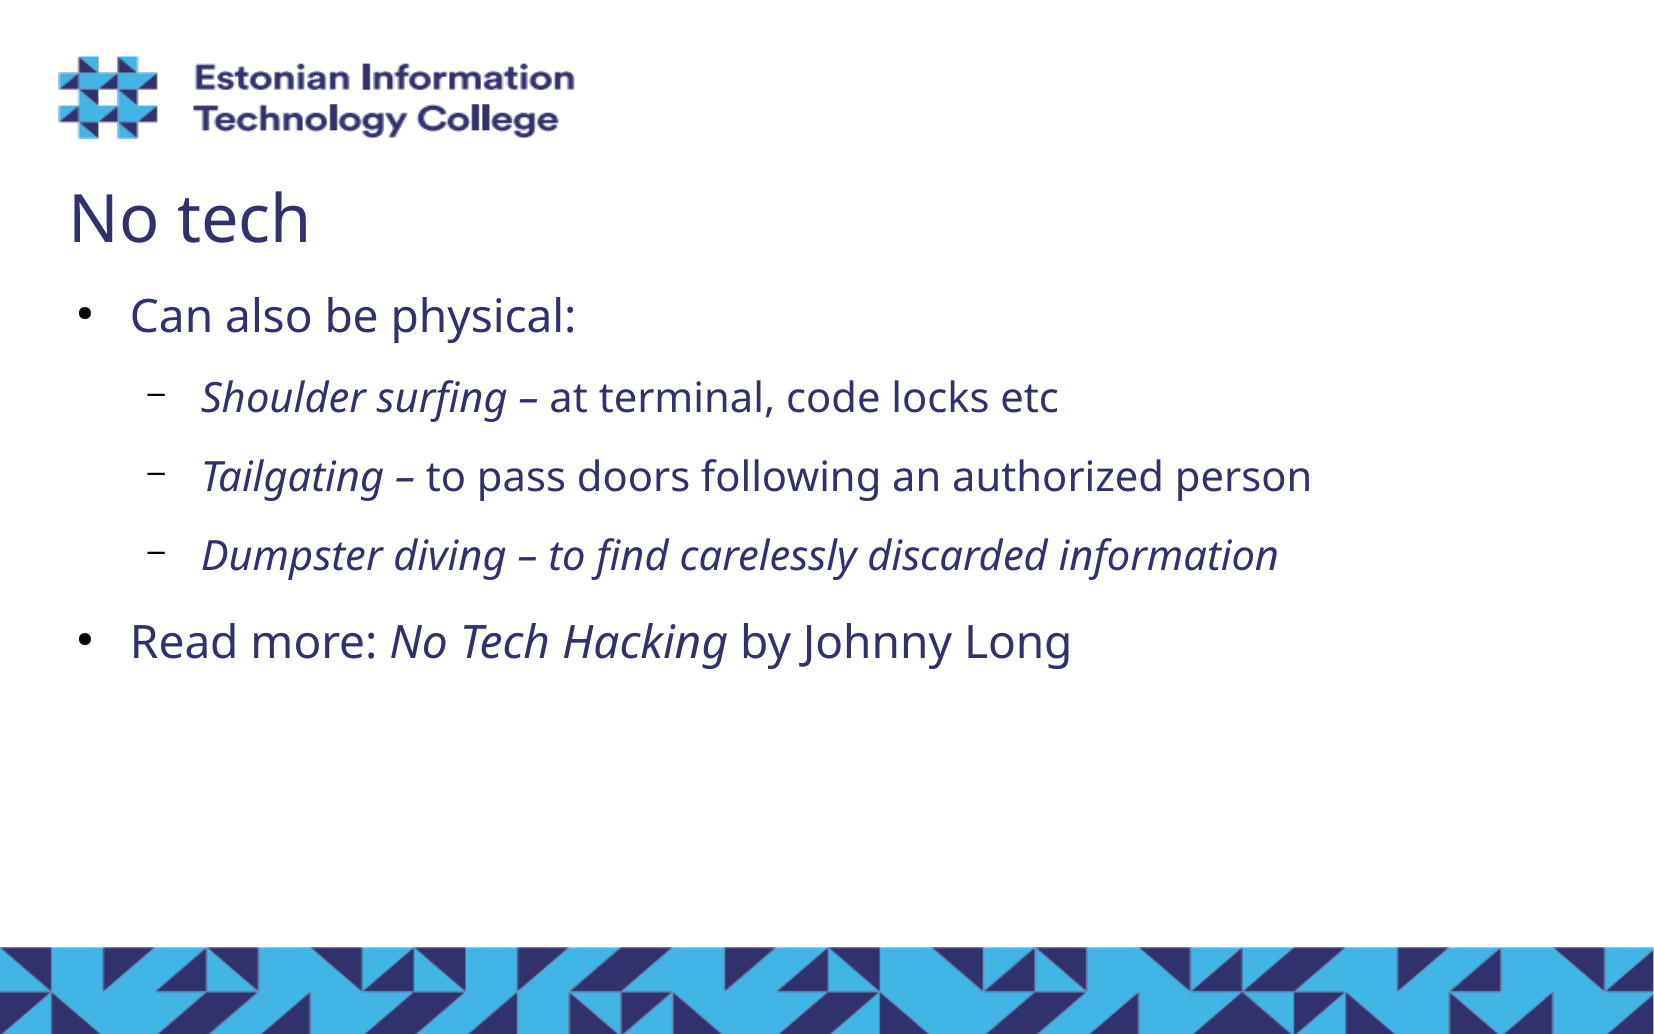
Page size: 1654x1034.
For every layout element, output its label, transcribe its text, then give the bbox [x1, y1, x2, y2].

list Can also be physical: Shoulder surfing – at terminal, code locks etc Tailgating – to pass doors following an authorized person Dumpster diving – to find carelessly discarded information Read more: No Tech Hacking by Johnny Long [59, 283, 1595, 936]
title No tech [68, 147, 1536, 283]
